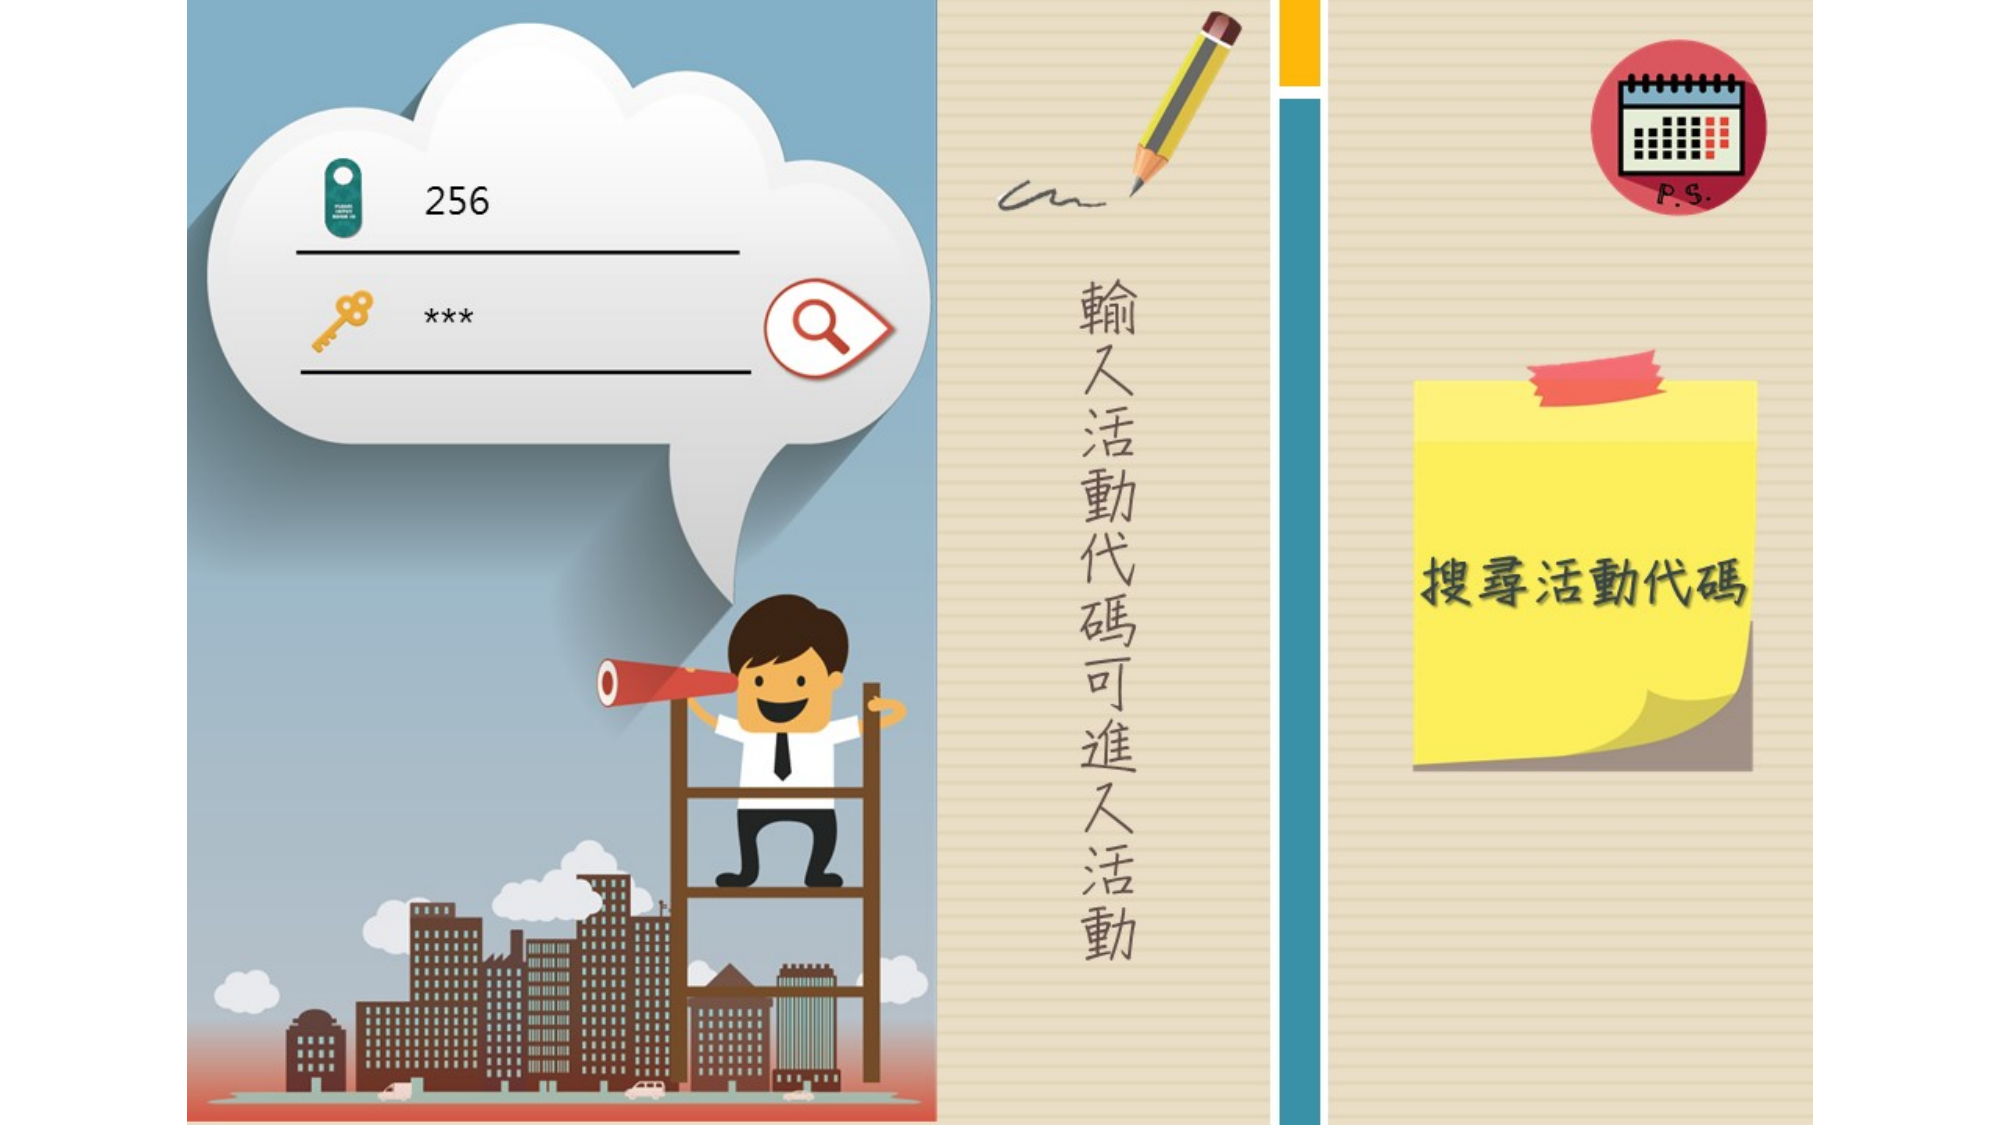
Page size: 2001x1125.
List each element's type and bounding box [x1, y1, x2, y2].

picture [187, 0, 1813, 1125]
